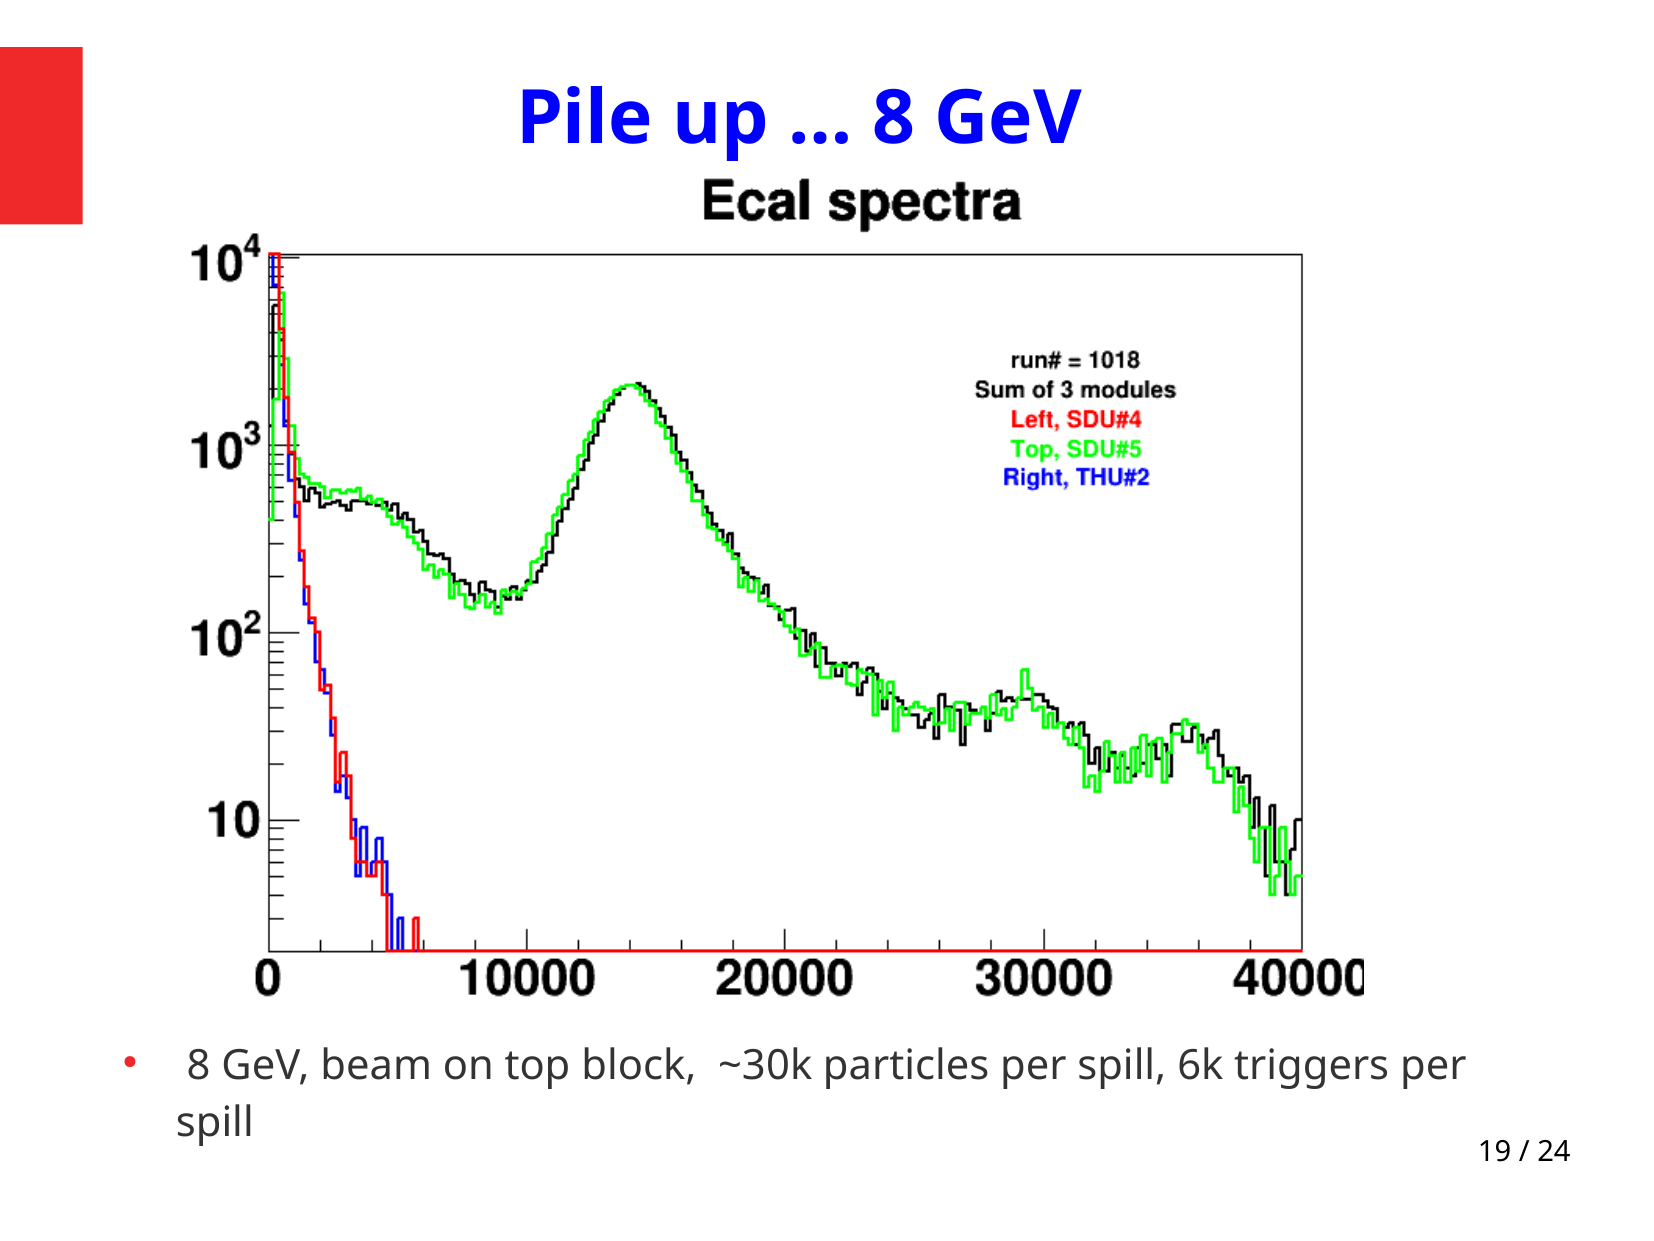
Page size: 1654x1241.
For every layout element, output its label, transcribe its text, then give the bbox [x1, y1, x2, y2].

picture [120, 181, 1364, 1035]
text_box 8 GeV, beam on top block, ~30k particles per spill, 6k triggers per spill [105, 1035, 1471, 1211]
title Pile up … 8 GeV [82, 49, 1536, 181]
